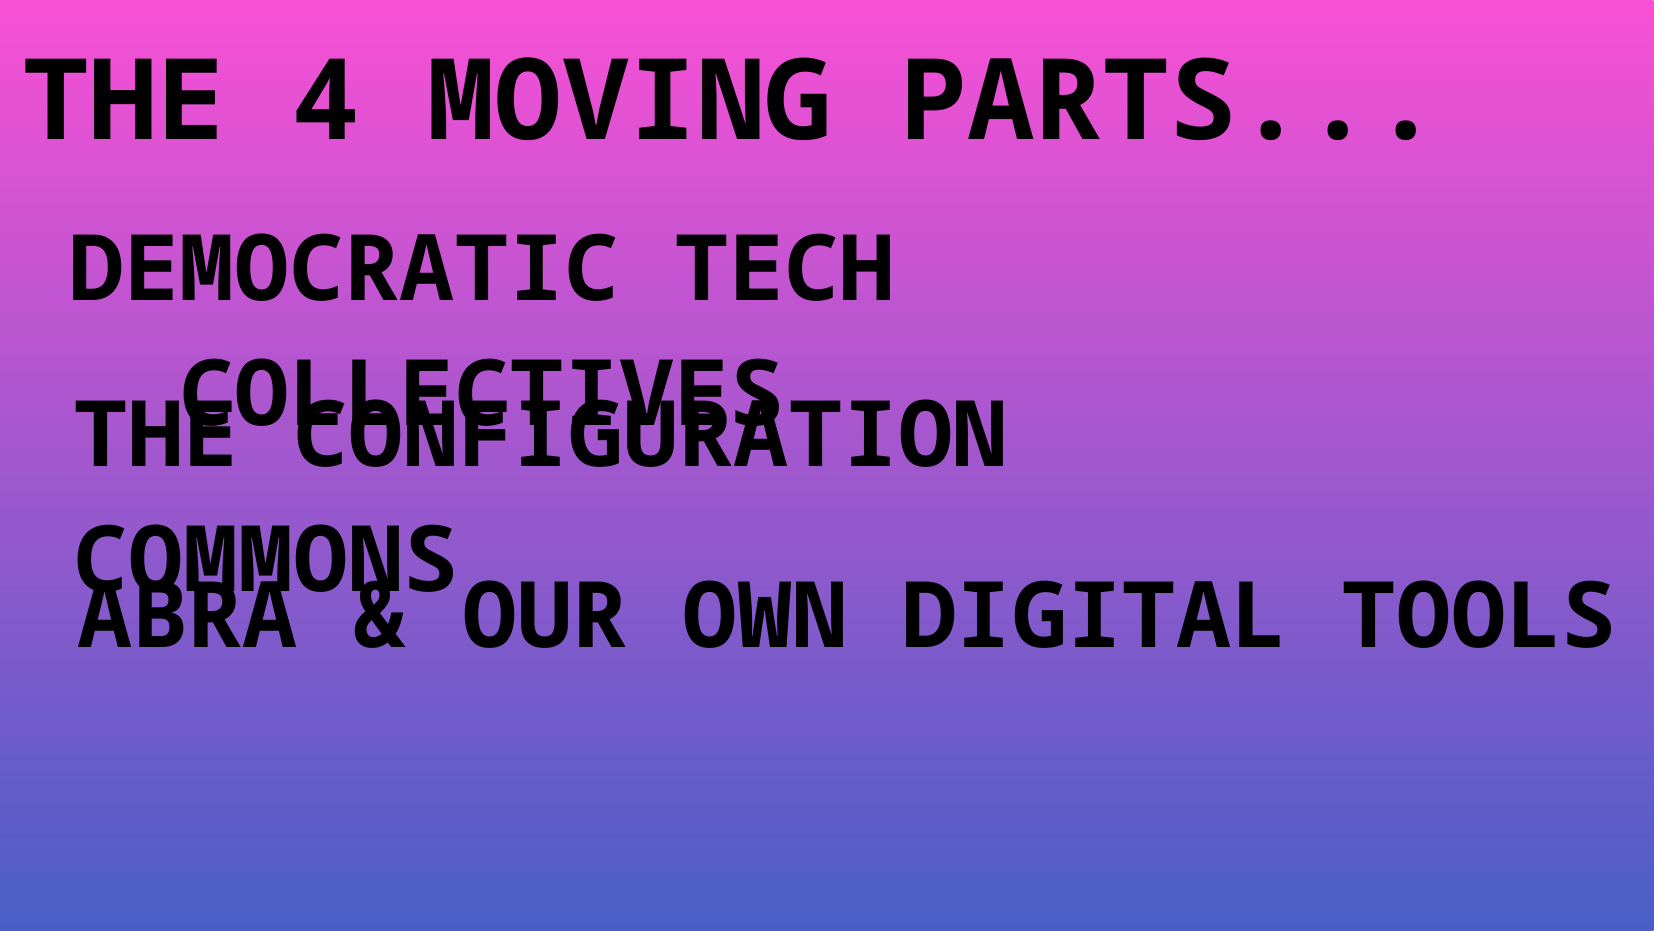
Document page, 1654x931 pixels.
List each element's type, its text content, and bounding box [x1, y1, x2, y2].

text_box DEMOCRATIC TECH COLLECTIVES [54, 194, 1447, 303]
text_box ABRA & OUR OWN DIGITAL TOOLS [63, 542, 1381, 650]
text_box THE CONFIGURATION COMMONS [59, 360, 1353, 562]
text_box THE 4 MOVING PARTS... [7, 11, 1654, 160]
